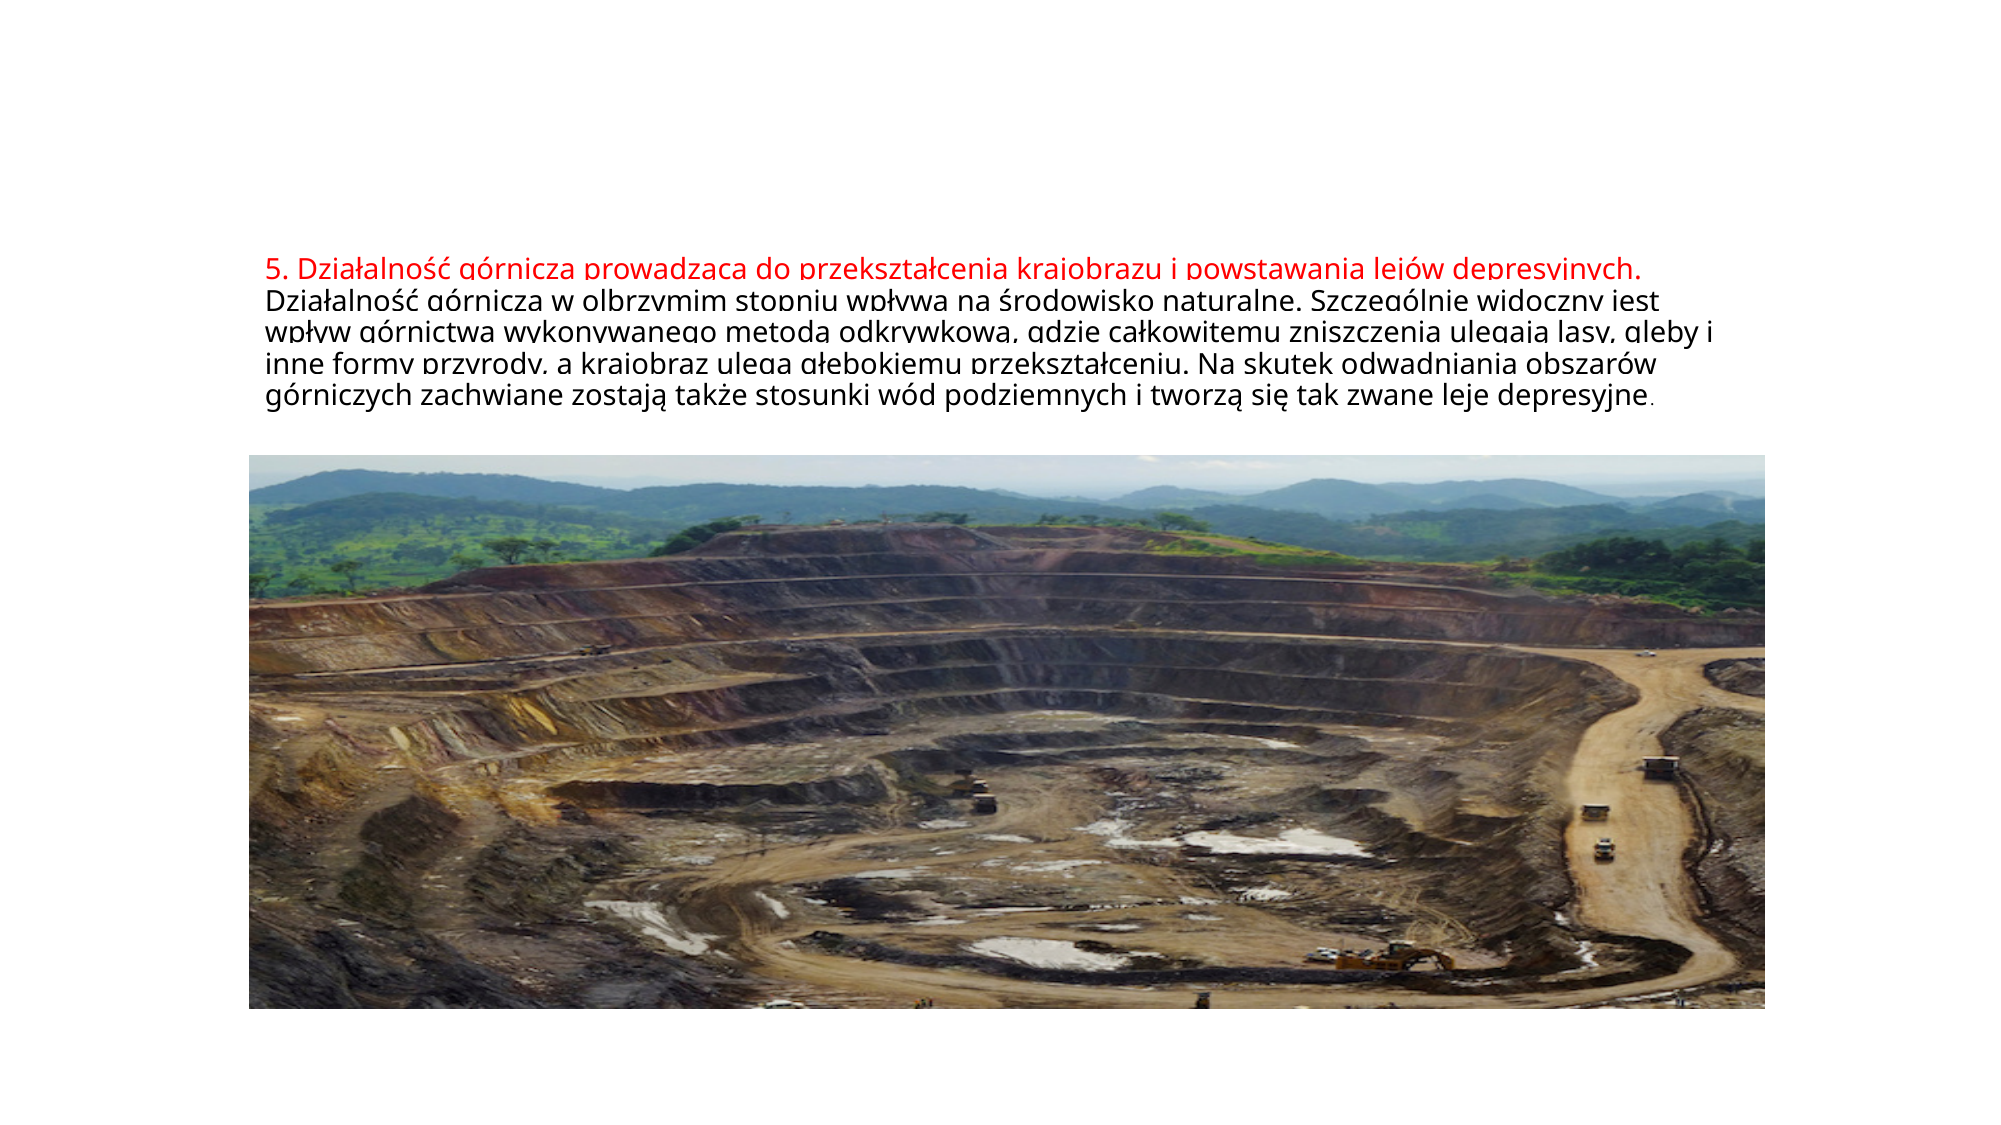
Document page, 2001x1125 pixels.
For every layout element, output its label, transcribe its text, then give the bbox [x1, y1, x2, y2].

picture [1750, 455, 1765, 1009]
title 5. Działalność górnicza prowadząca do przekształcenia krajobrazu i powstawania lejów depresyjnych. Działalność górnicza w olbrzymim stopniu wpływa na środowisko naturalne. Szczególnie widoczny jest wpływ górnictwa wykonywanego metodą odkrywkową, gdzie całkowitemu zniszczenia ulegają lasy, gleby i inne formy przyrody, a krajobraz ulega głębokiemu przekształceniu. Na skutek odwadniania obszarów górniczych zachwiane zostają także stosunki wód podziemnych i tworzą się tak zwane leje depresyjne. [249, 184, 1750, 439]
subtitle [249, 439, 1750, 1009]
